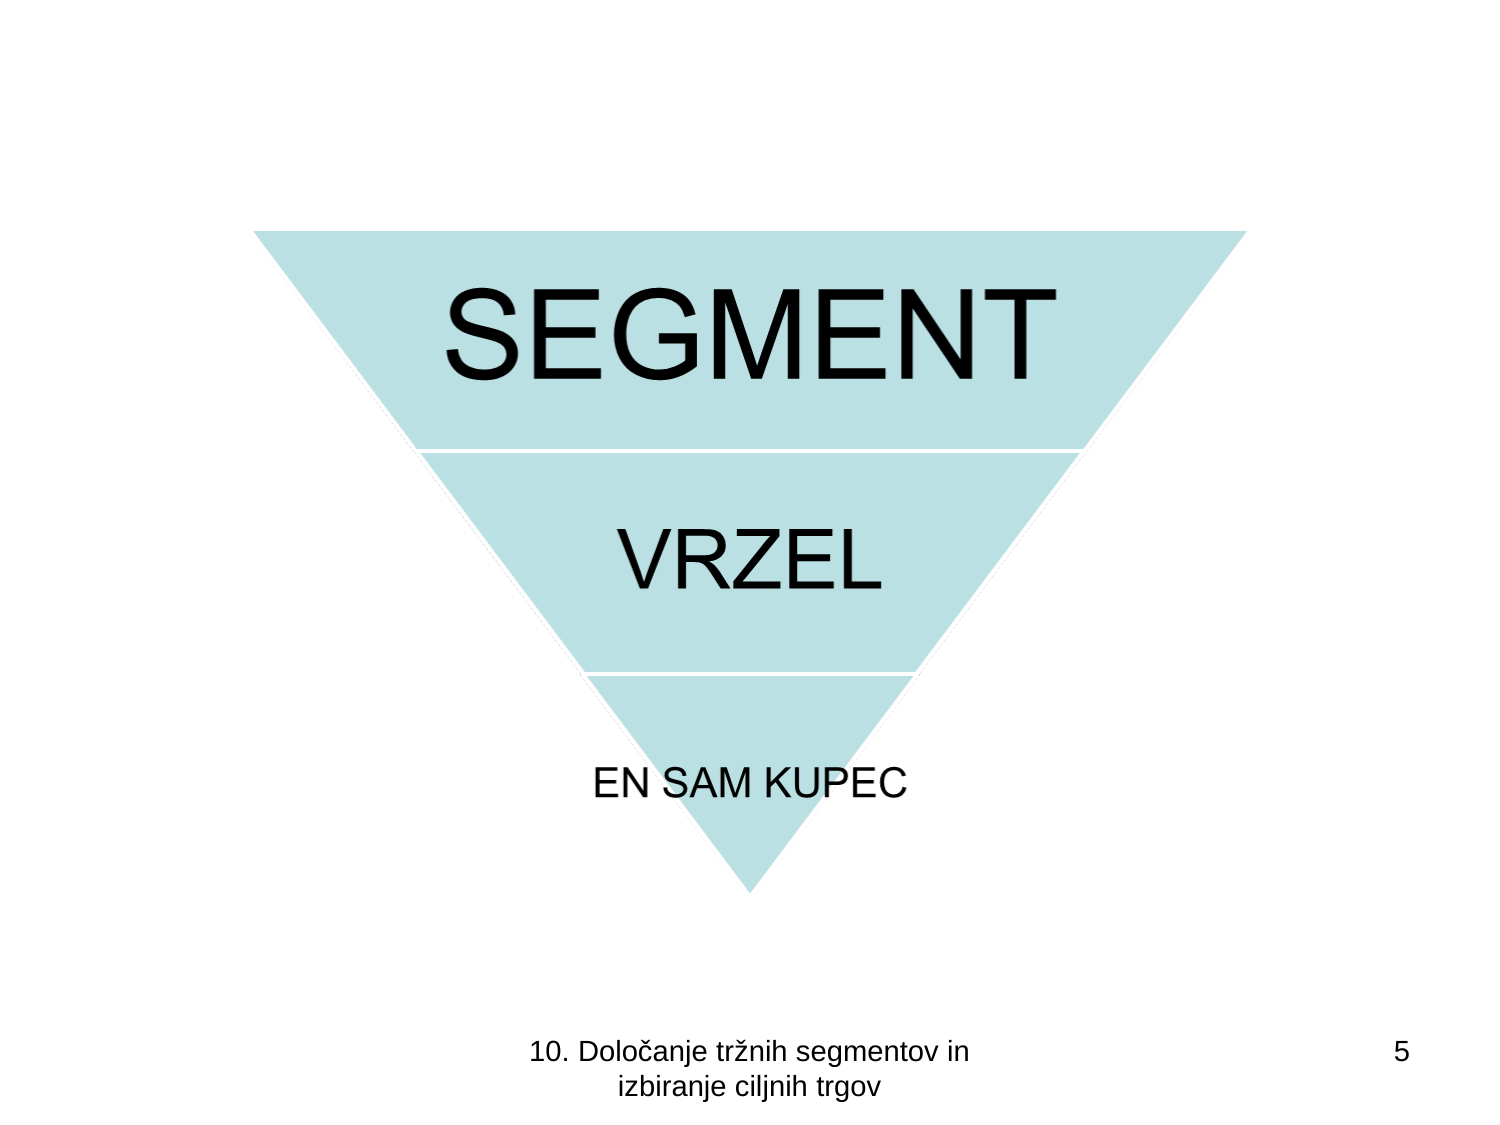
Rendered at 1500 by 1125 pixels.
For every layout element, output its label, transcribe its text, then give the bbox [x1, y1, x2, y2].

text_box <number> [1074, 1024, 1426, 1103]
picture [247, 226, 1253, 898]
text_box 10. Določanje tržnih segmentov in izbiranje ciljnih trgov [512, 1024, 988, 1103]
